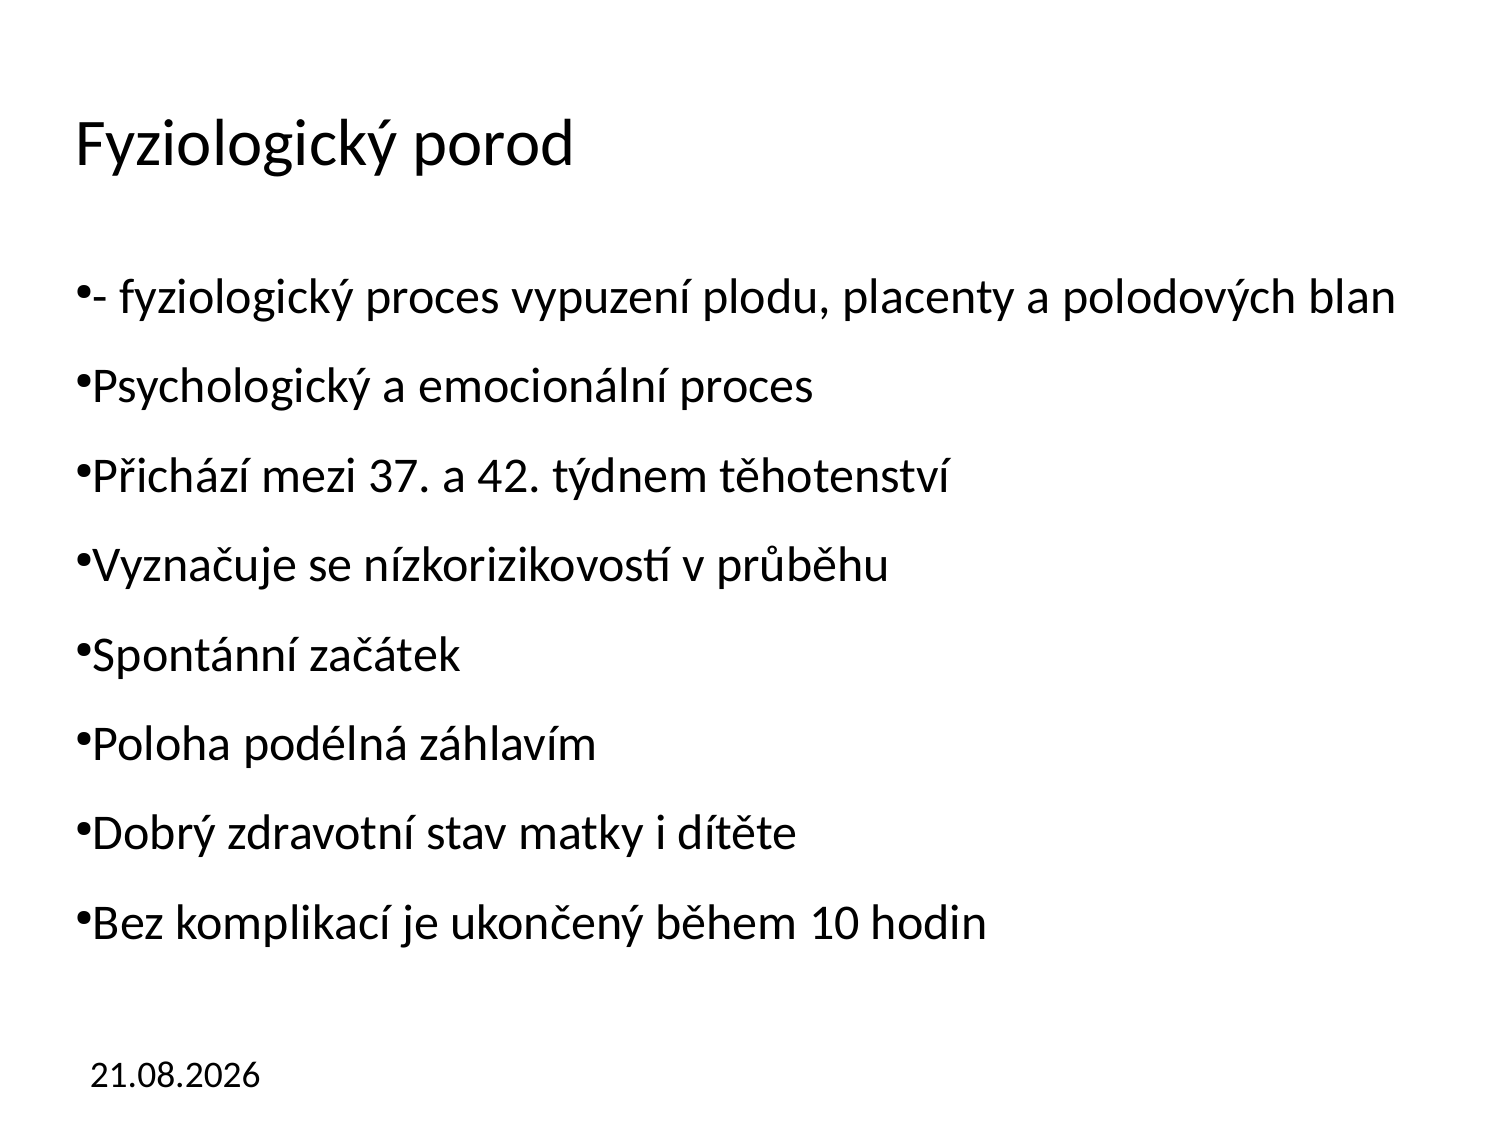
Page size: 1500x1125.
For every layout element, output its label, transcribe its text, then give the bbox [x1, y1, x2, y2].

title Fyziologický porod [75, 44, 1425, 233]
text_box 29.09.2020 [75, 1042, 425, 1103]
list - fyziologický proces vypuzení plodu, placenty a polodových blan Psychologický a emocionální proces Přichází mezi 37. a 42. týdnem těhotenství Vyznačuje se nízkorizikovostí v průběhu Spontánní začátek Poloha podélná záhlavím Dobrý zdravotní stav matky i dítěte Bez komplikací je ukončený během 10 hodin [75, 263, 1425, 1019]
